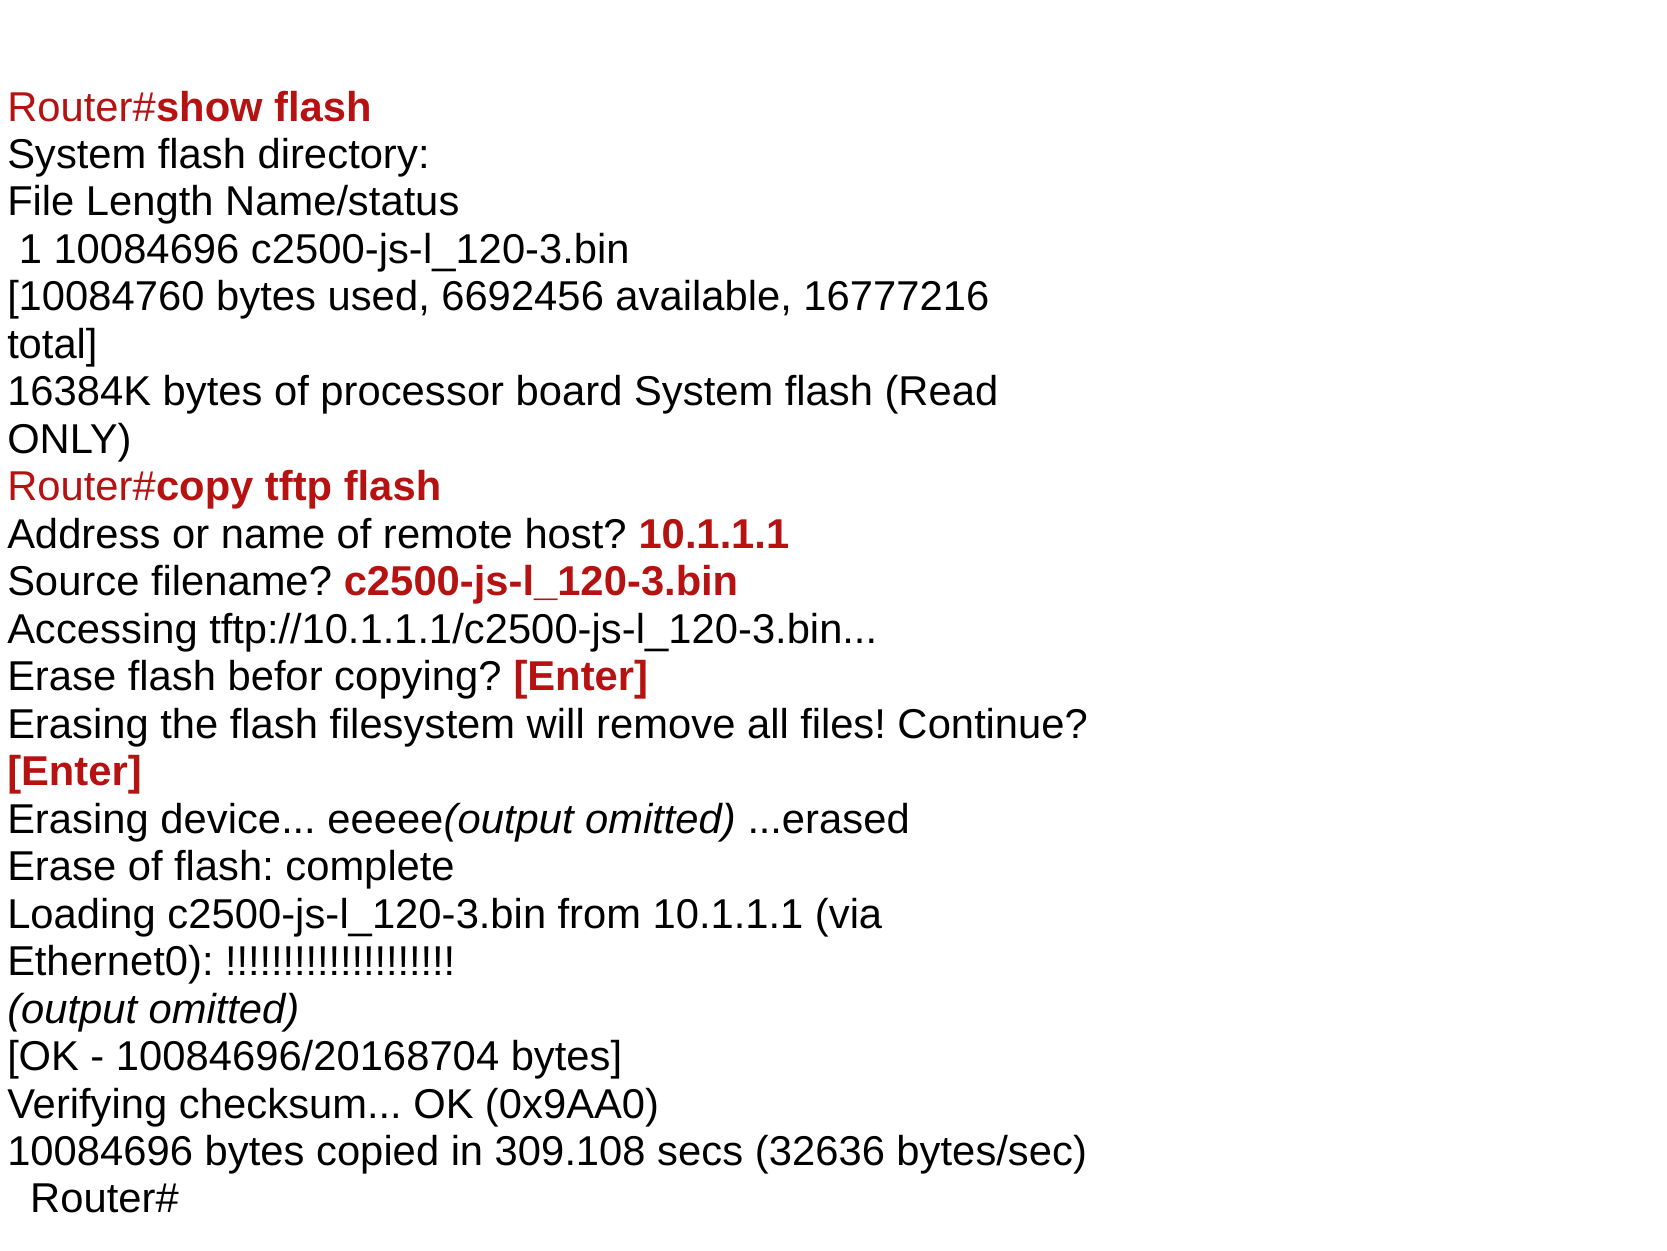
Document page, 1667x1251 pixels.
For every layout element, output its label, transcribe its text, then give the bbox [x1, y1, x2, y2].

text_box Router#show flash System flash directory: File Length Name/status 1 10084696 c2500-js-l_120-3.bin [10084760 bytes used, 6692456 available, 16777216 total] 16384K bytes of processor board System flash (Read ONLY) Router#copy tftp flash Address or name of remote host? 10.1.1.1 Source filename? c2500-js-l_120-3.bin Accessing tftp://10.1.1.1/c2500-js-l_120-3.bin... Erase flash befor copying? [Enter] Erasing the flash filesystem will remove all files! Continue? [Enter] Erasing device... eeeee(output omitted) ...erased Erase of flash: complete Loading c2500-js-l_120-3.bin from 10.1.1.1 (via Ethernet0): !!!!!!!!!!!!!!!!!!!! (output omitted) [OK - 10084696/20168704 bytes] Verifying checksum... OK (0x9AA0) 10084696 bytes copied in 309.108 secs (32636 bytes/sec) Router# [7, 82, 1090, 1250]
